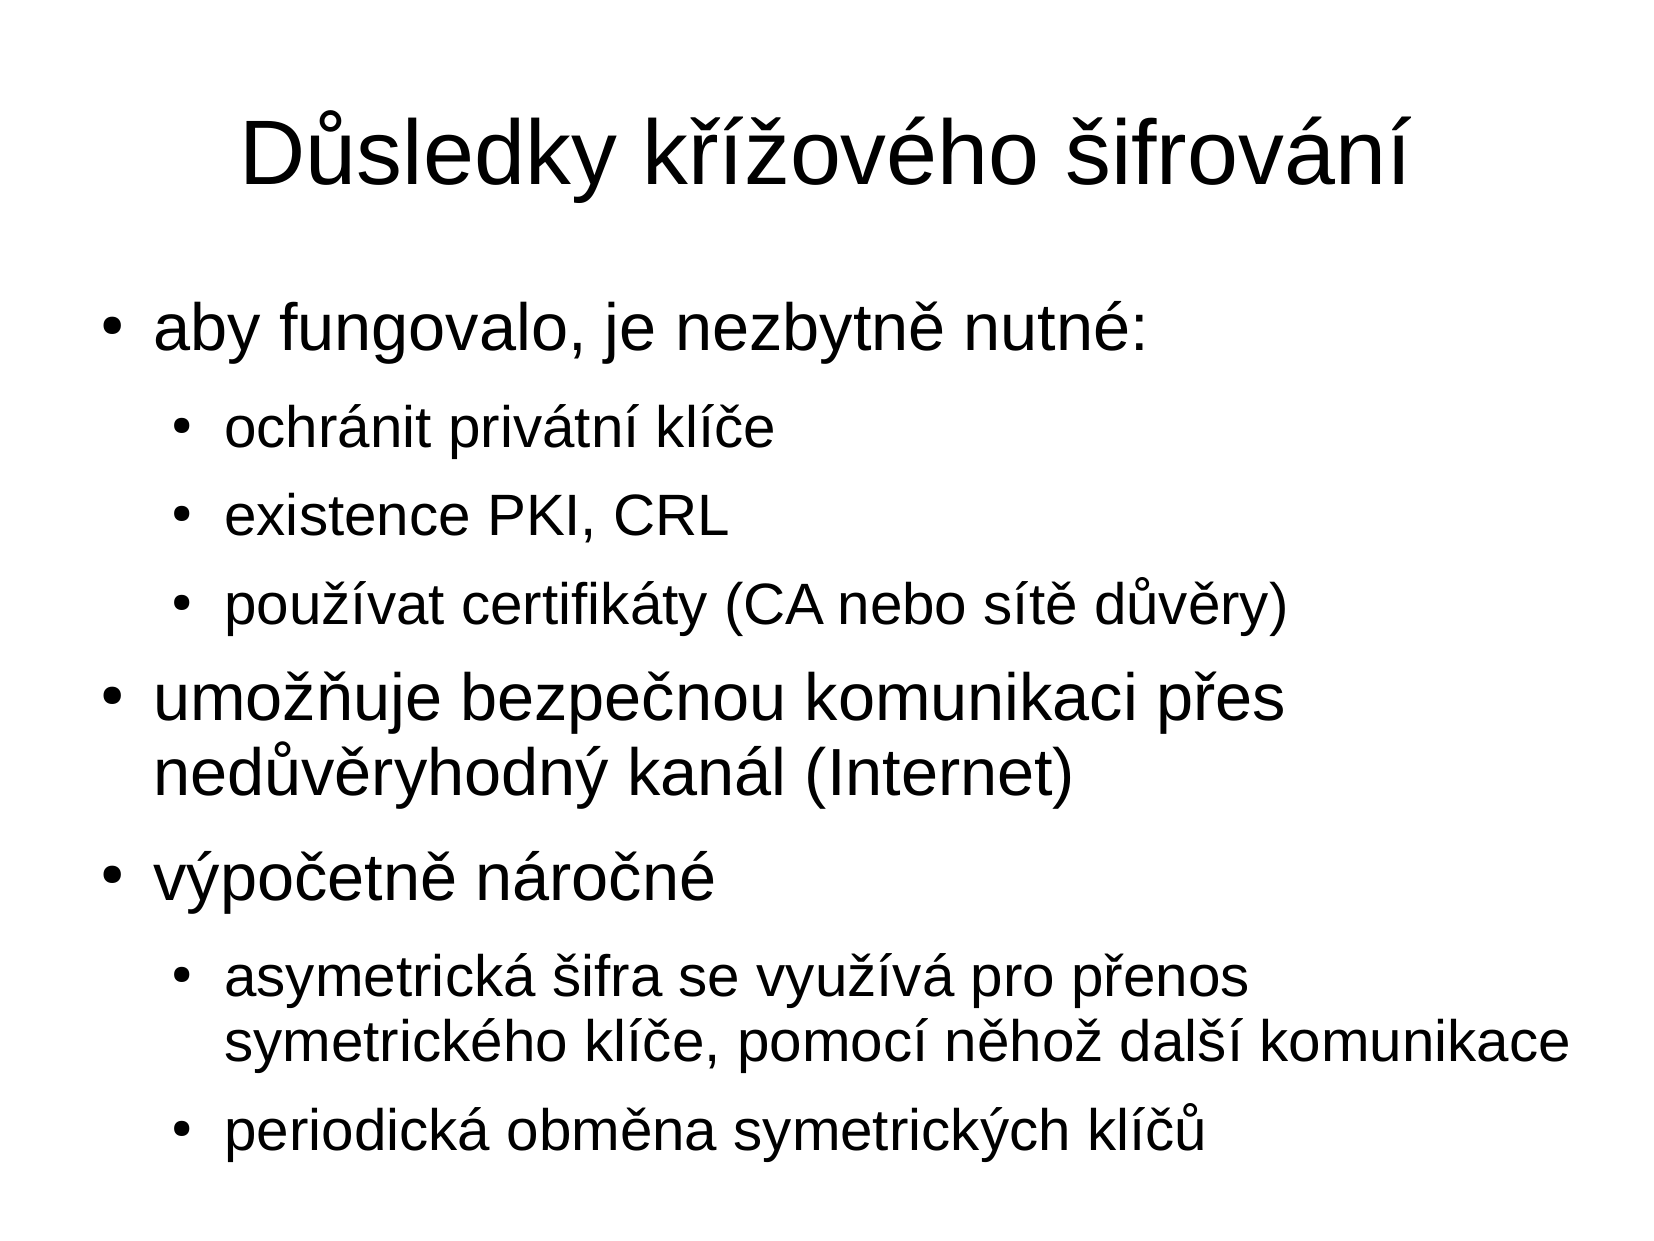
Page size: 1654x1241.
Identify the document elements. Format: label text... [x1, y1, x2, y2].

title Důsledky křížového šifrování [82, 56, 1571, 250]
list aby fungovalo, je nezbytně nutné: ochránit privátní klíče existence PKI, CRL používat certifikáty (CA nebo sítě důvěry) umožňuje bezpečnou komunikaci přes nedůvěryhodný kanál (Internet) výpočetně náročné asymetrická šifra se využívá pro přenos symetrického klíče, pomocí něhož další komunikace periodická obměna symetrických klíčů [82, 290, 1595, 1163]
